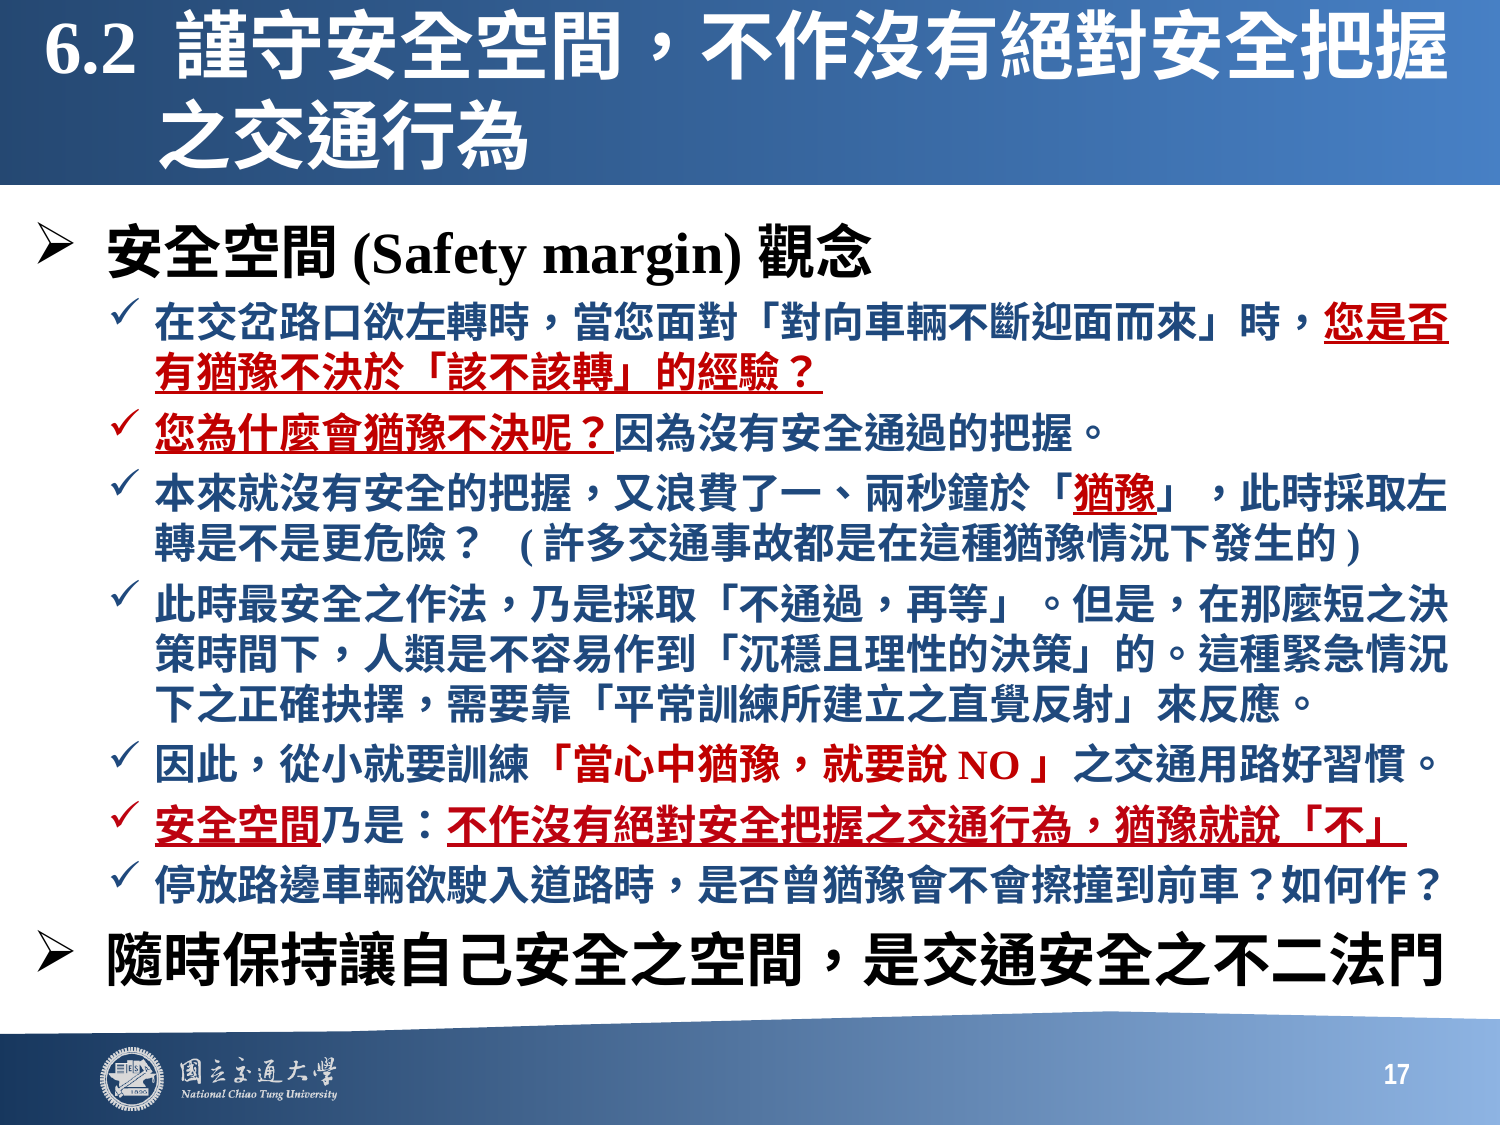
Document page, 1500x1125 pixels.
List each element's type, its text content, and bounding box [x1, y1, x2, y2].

text_box <number> [1074, 1042, 1426, 1103]
title 6.2 謹守安全空間，不作沒有絕對安全把握 之交通行為 [29, 0, 1495, 177]
list 安全空間(Safety margin)觀念 在交岔路口欲左轉時，當您面對「對向車輛不斷迎面而來」時，您是否有猶豫不決於「該不該轉」的經驗？ 您為什麼會猶豫不決呢？因為沒有安全通過的把握。 本來就沒有安全的把握，又浪費了一、兩秒鐘於「猶豫」，此時採取左轉是不是更危險？ (許多交通事故都是在這種猶豫情況下發生的) 此時最安全之作法，乃是採取「不通過，再等」。但是，在那麼短之決策時間下，人類是不容易作到「沉穩且理性的決策」的。這種緊急情況下之正確抉擇，需要靠「平常訓練所建立之直覺反射」來反應。 因此，從小就要訓練「當心中猶豫，就要說NO」之交通用路好習慣。 安全空間乃是：不作沒有絕對安全把握之交通行為，猶豫就說「不」 停放路邊車輛欲駛入道路時，是否曾猶豫會不會擦撞到前車？如何作？ 隨時保持讓自己安全之空間，是交通安全之不二法門 [17, 208, 1471, 1012]
